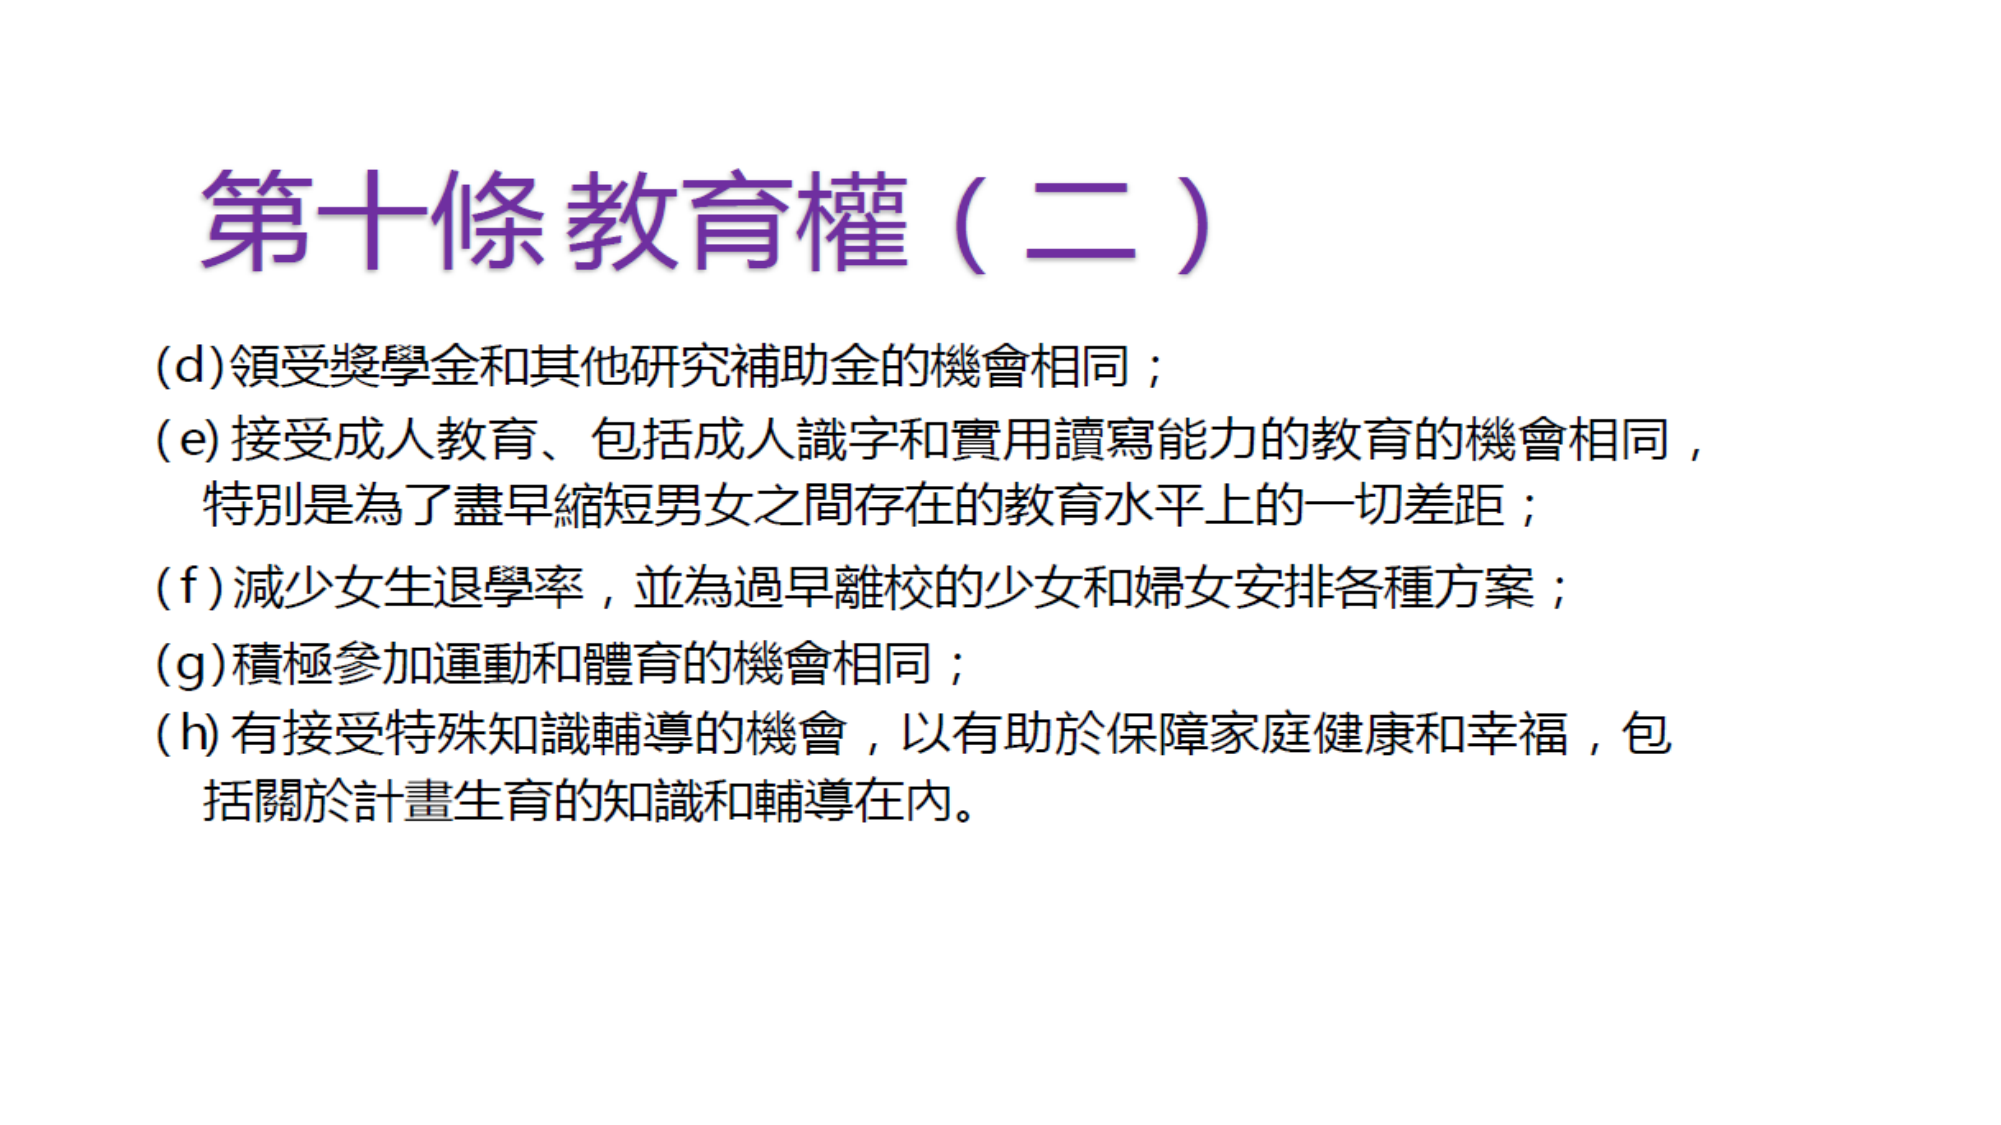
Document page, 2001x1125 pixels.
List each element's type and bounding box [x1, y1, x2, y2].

picture [128, 152, 1711, 866]
